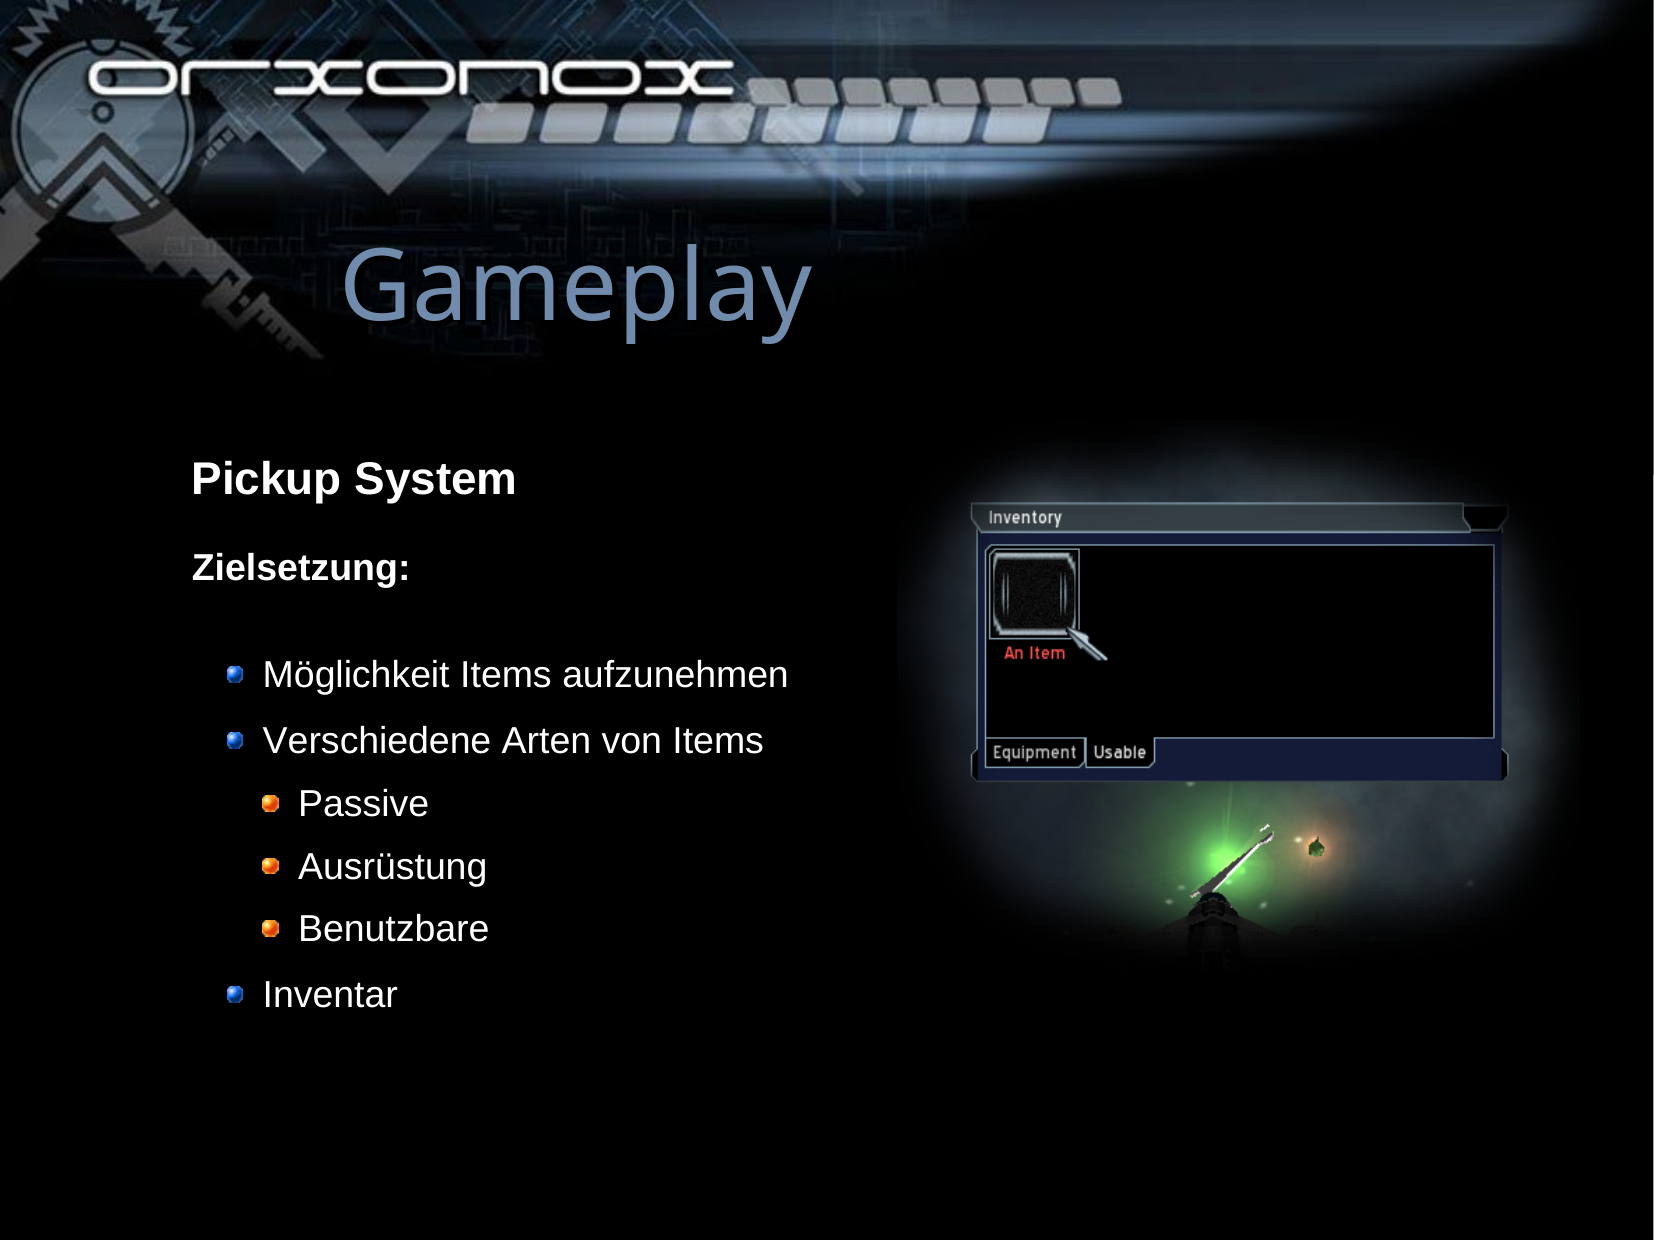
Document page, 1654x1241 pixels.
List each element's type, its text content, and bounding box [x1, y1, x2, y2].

text_box Pickup System Zielsetzung: Möglichkeit Items aufzunehmen Verschiedene Arten von Items Passive Ausrüstung Benutzbare Inventar [177, 442, 1329, 1066]
picture [227, 986, 243, 1003]
picture [262, 858, 279, 874]
picture [227, 666, 243, 683]
picture [262, 795, 279, 812]
picture [227, 732, 243, 749]
text_box Gameplay [324, 205, 1300, 261]
picture [262, 920, 279, 937]
picture [0, 0, 1654, 971]
